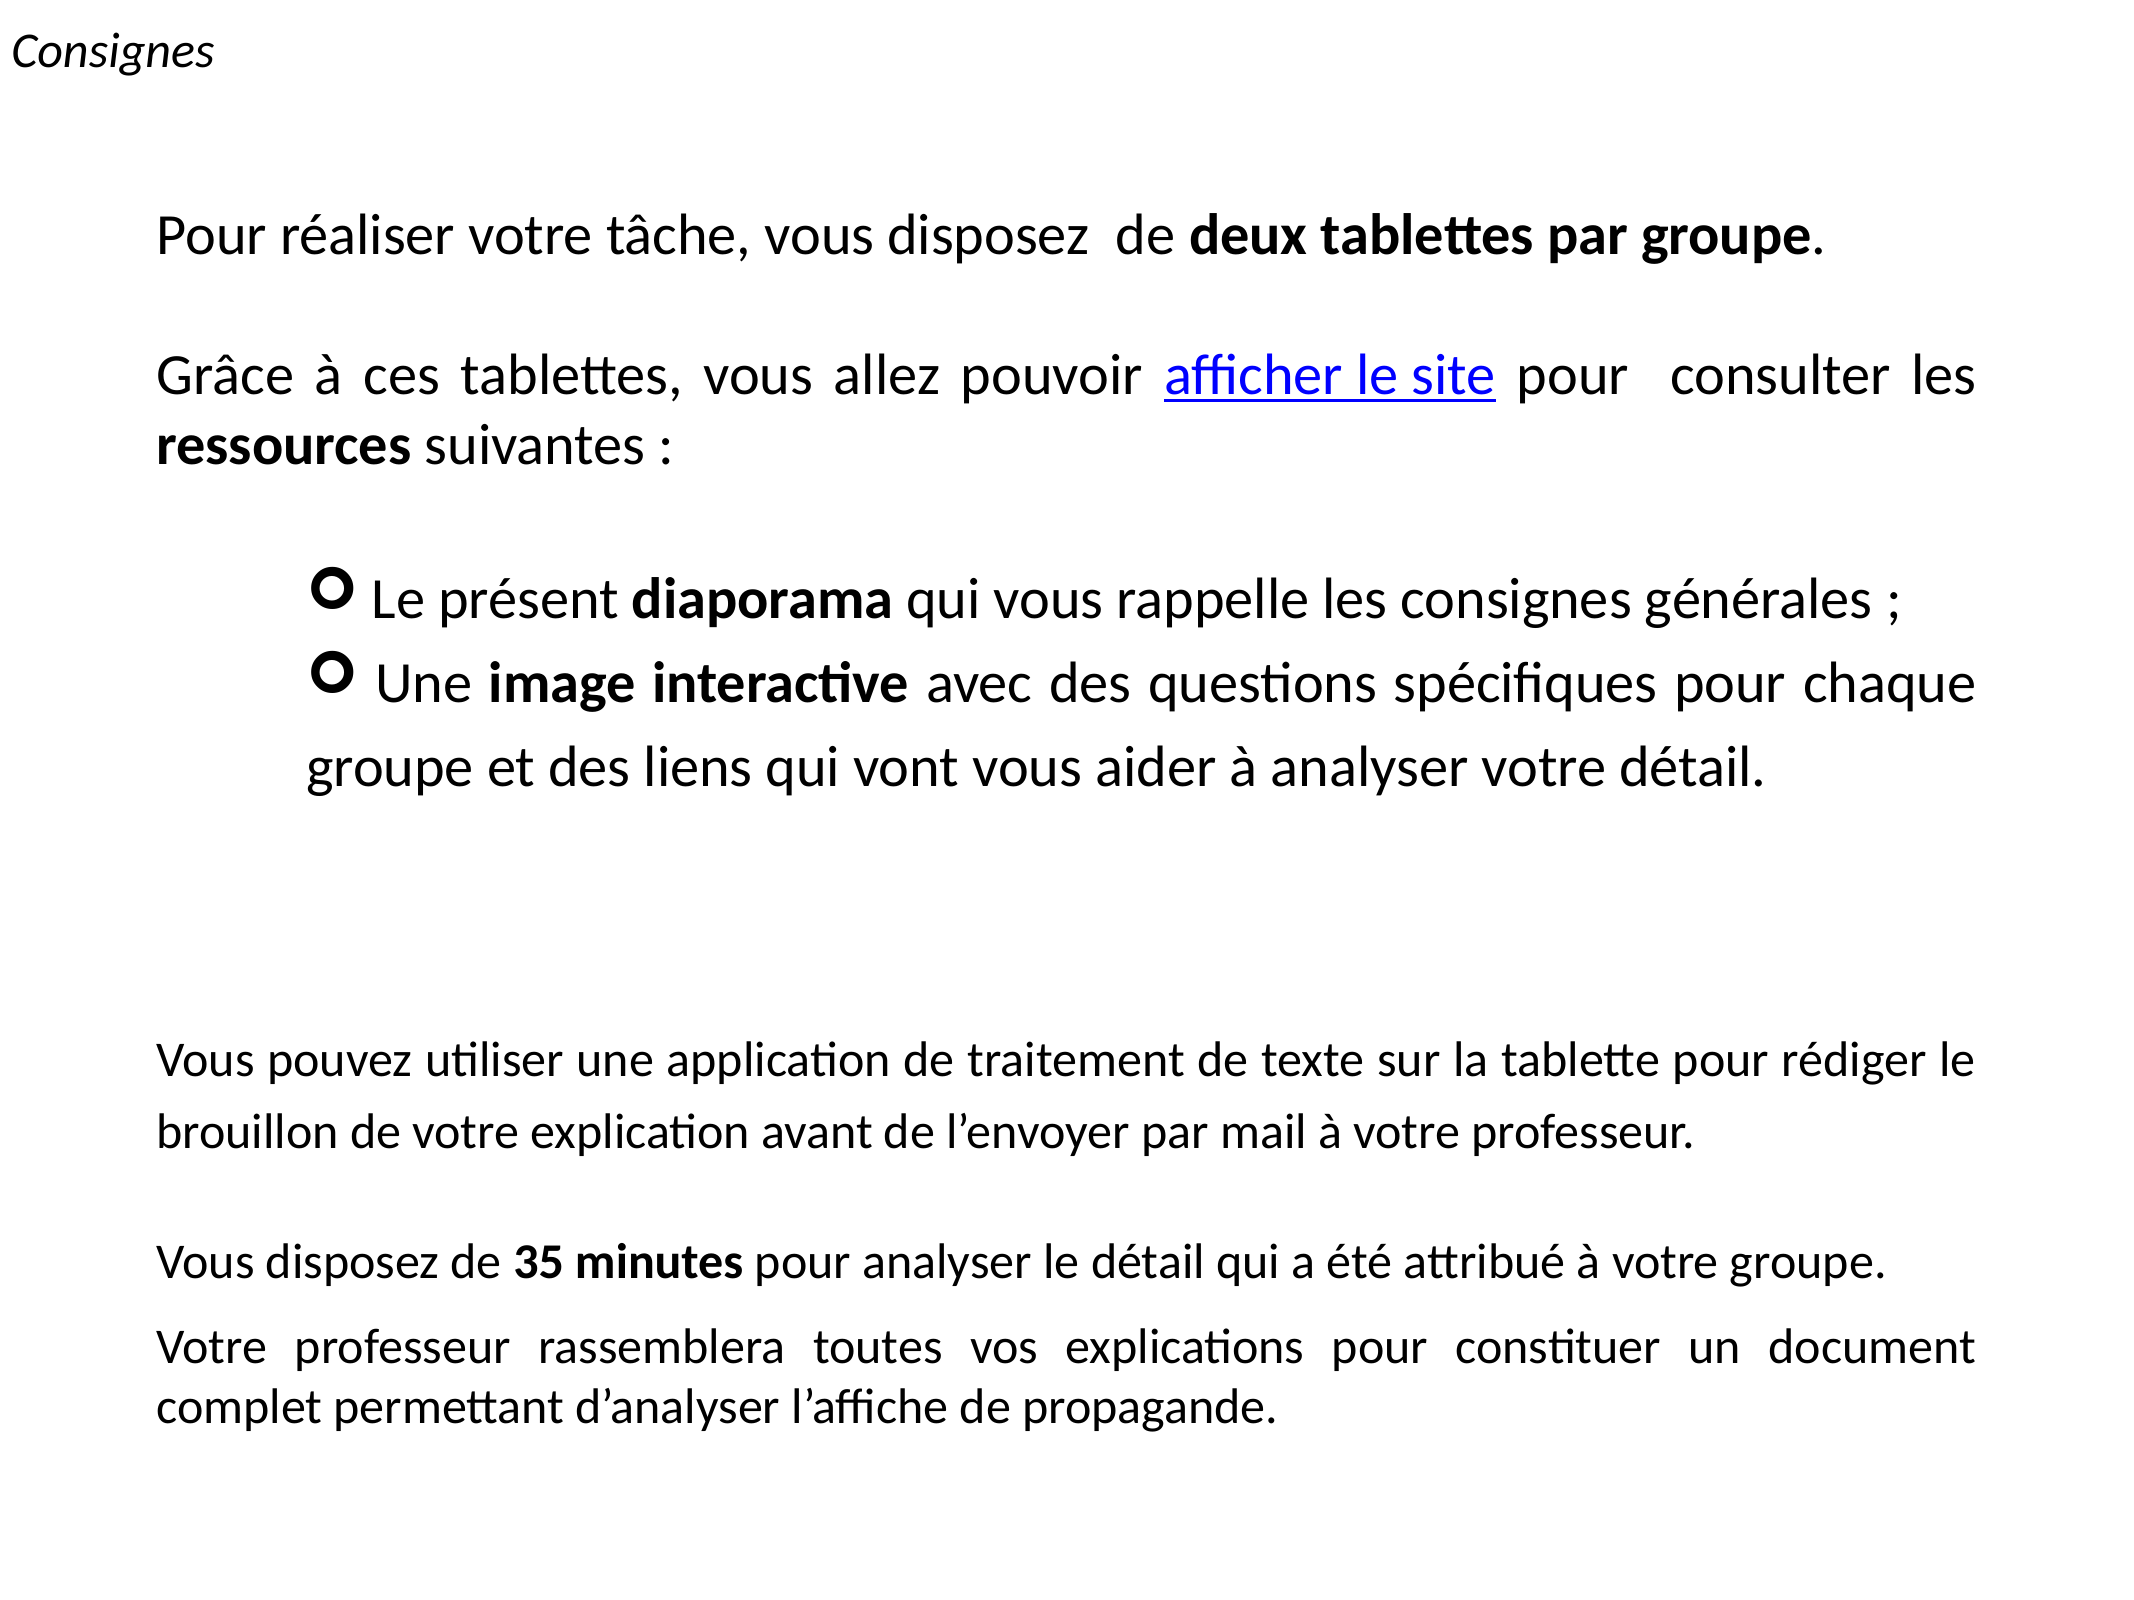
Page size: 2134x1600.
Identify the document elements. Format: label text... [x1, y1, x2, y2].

text_box Consignes [0, 6, 673, 89]
text_box Pour réaliser votre tâche, vous disposez de deux tablettes par groupe. Grâce à ces tablettes, vous allez pouvoir afficher le site pour consulter les ressources suivantes : Le présent diaporama qui vous rappelle les consignes générales ; Une image interactive avec des questions spécifiques pour chaque groupe et des liens qui vont vous aider à analyser votre détail. Vous pouvez utiliser une application de traitement de texte sur la tablette pour rédiger le brouillon de votre explication avant de l’envoyer par mail à votre professeur. Vous disposez de 35 minutes pour analyser le détail qui a été attribué à votre groupe. Votre professeur rassemblera toutes vos explications pour constituer un document complet permettant d’analyser l’affiche de propagande. [145, 185, 1988, 1445]
